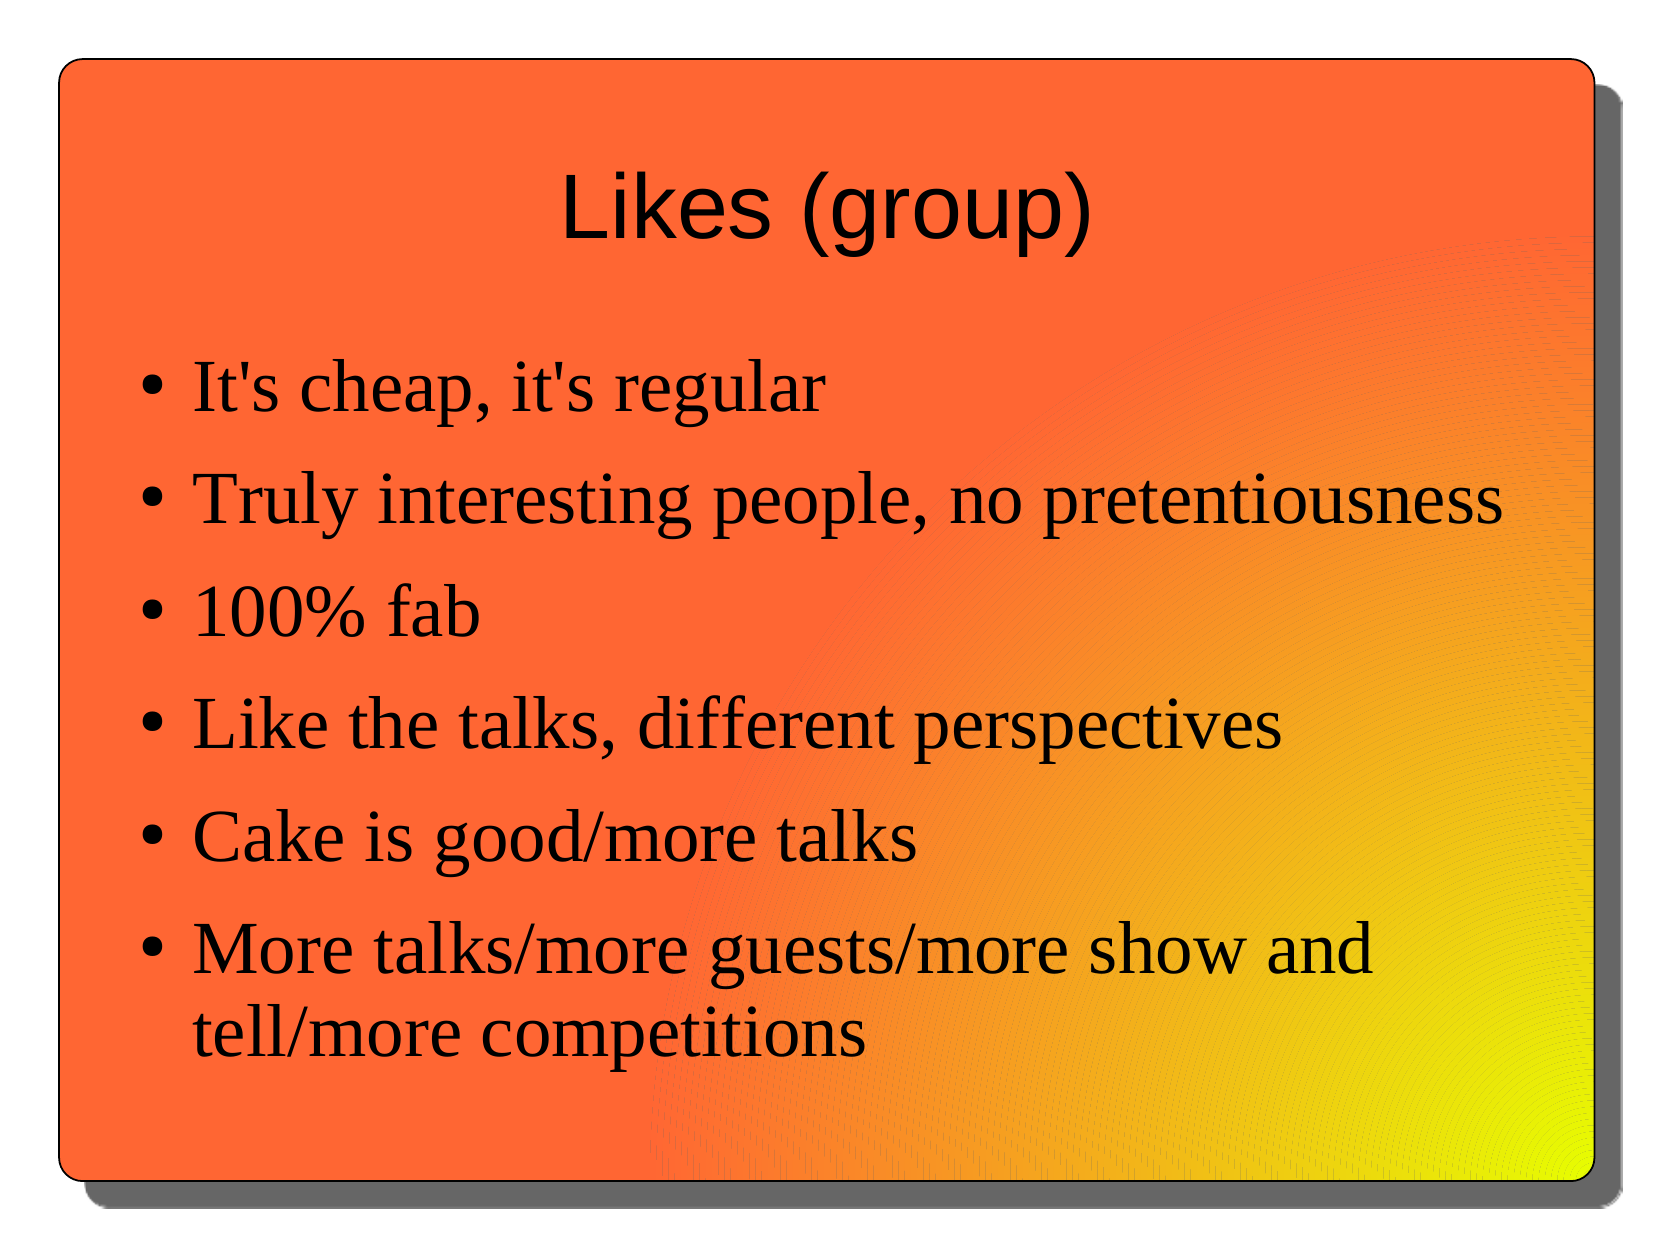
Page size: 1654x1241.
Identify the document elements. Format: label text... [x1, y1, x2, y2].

title Likes (group) [121, 110, 1534, 303]
list It's cheap, it's regular Truly interesting people, no pretentiousness 100% fab Like the talks, different perspectives Cake is good/more talks More talks/more guests/more show and tell/more competitions [121, 344, 1534, 1112]
